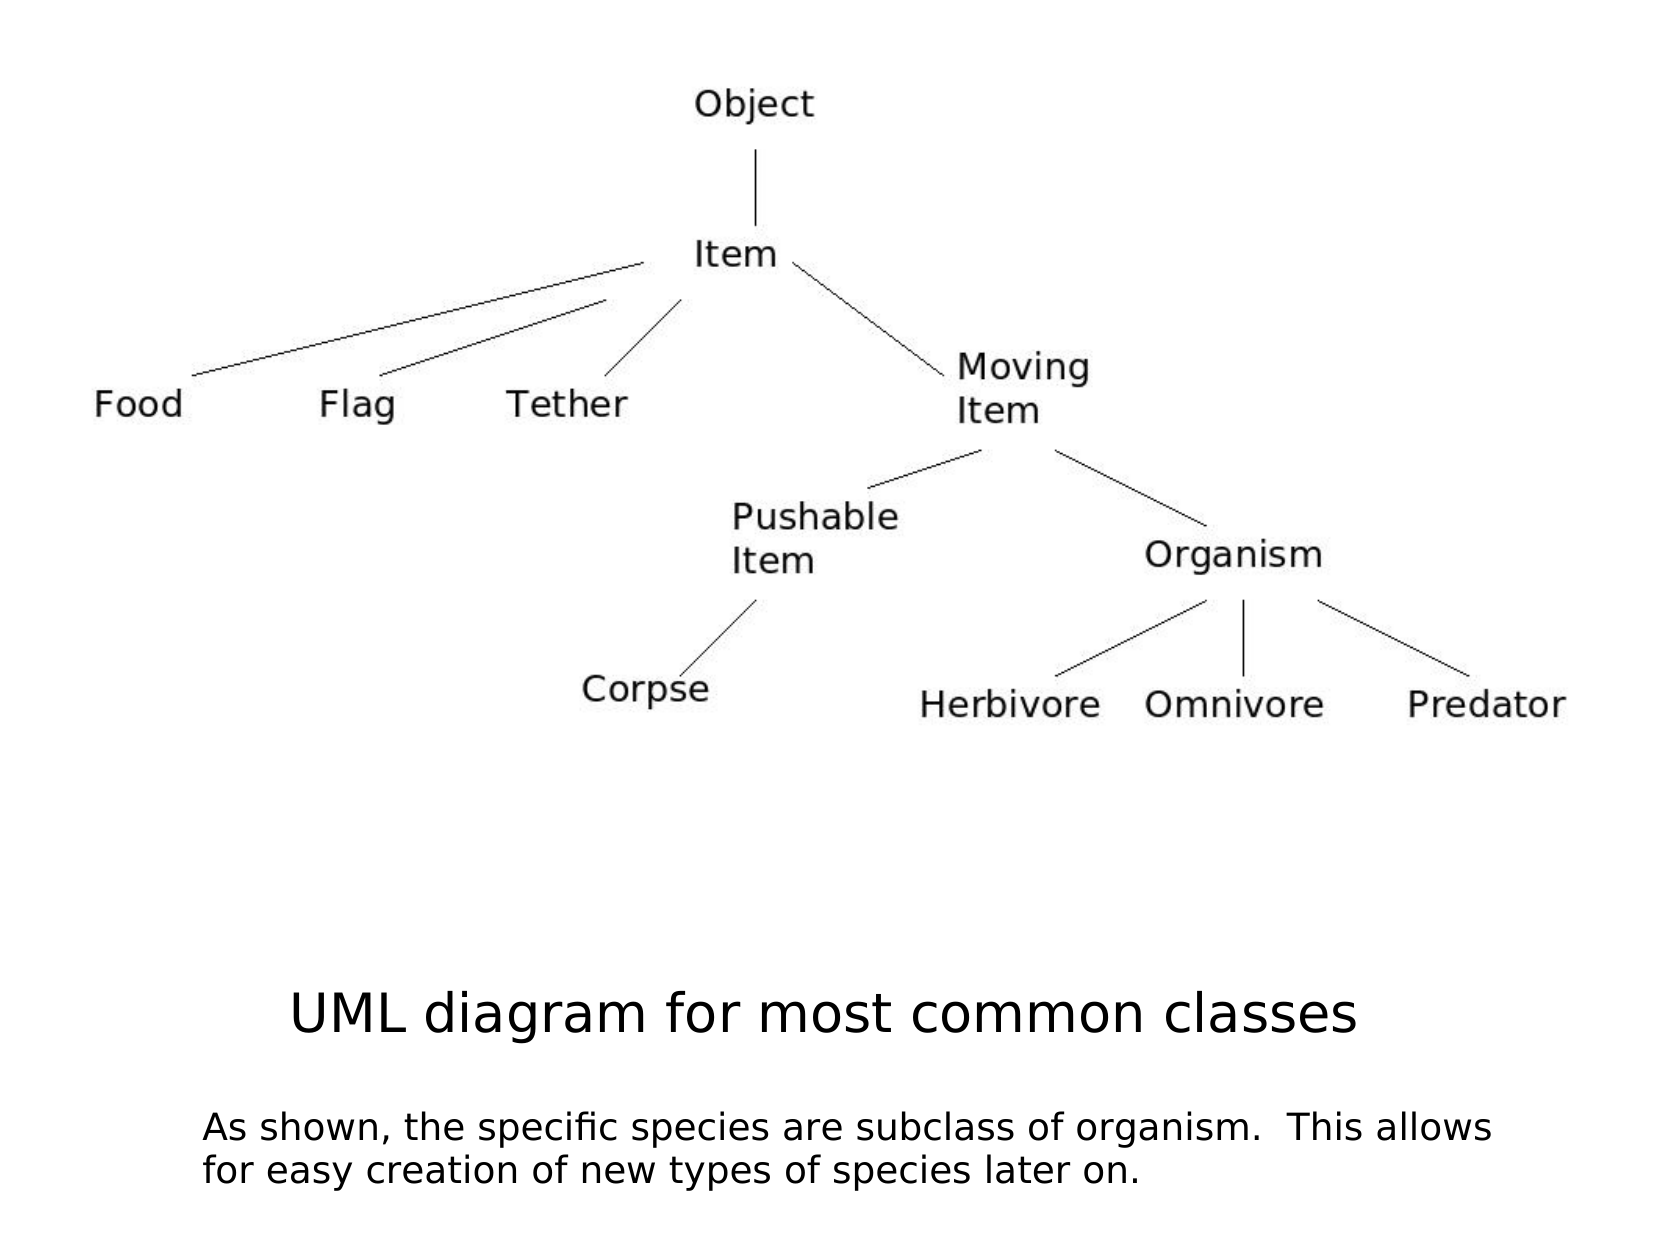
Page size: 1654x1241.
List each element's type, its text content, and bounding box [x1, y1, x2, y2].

text_box UML diagram for most common classes [0, 975, 1651, 1053]
picture [42, 1053, 1576, 1196]
picture [42, 37, 1576, 975]
text_box As shown, the specific species are subclass of organism. This allows for easy creation of new types of species later on. [187, 1098, 1538, 1201]
